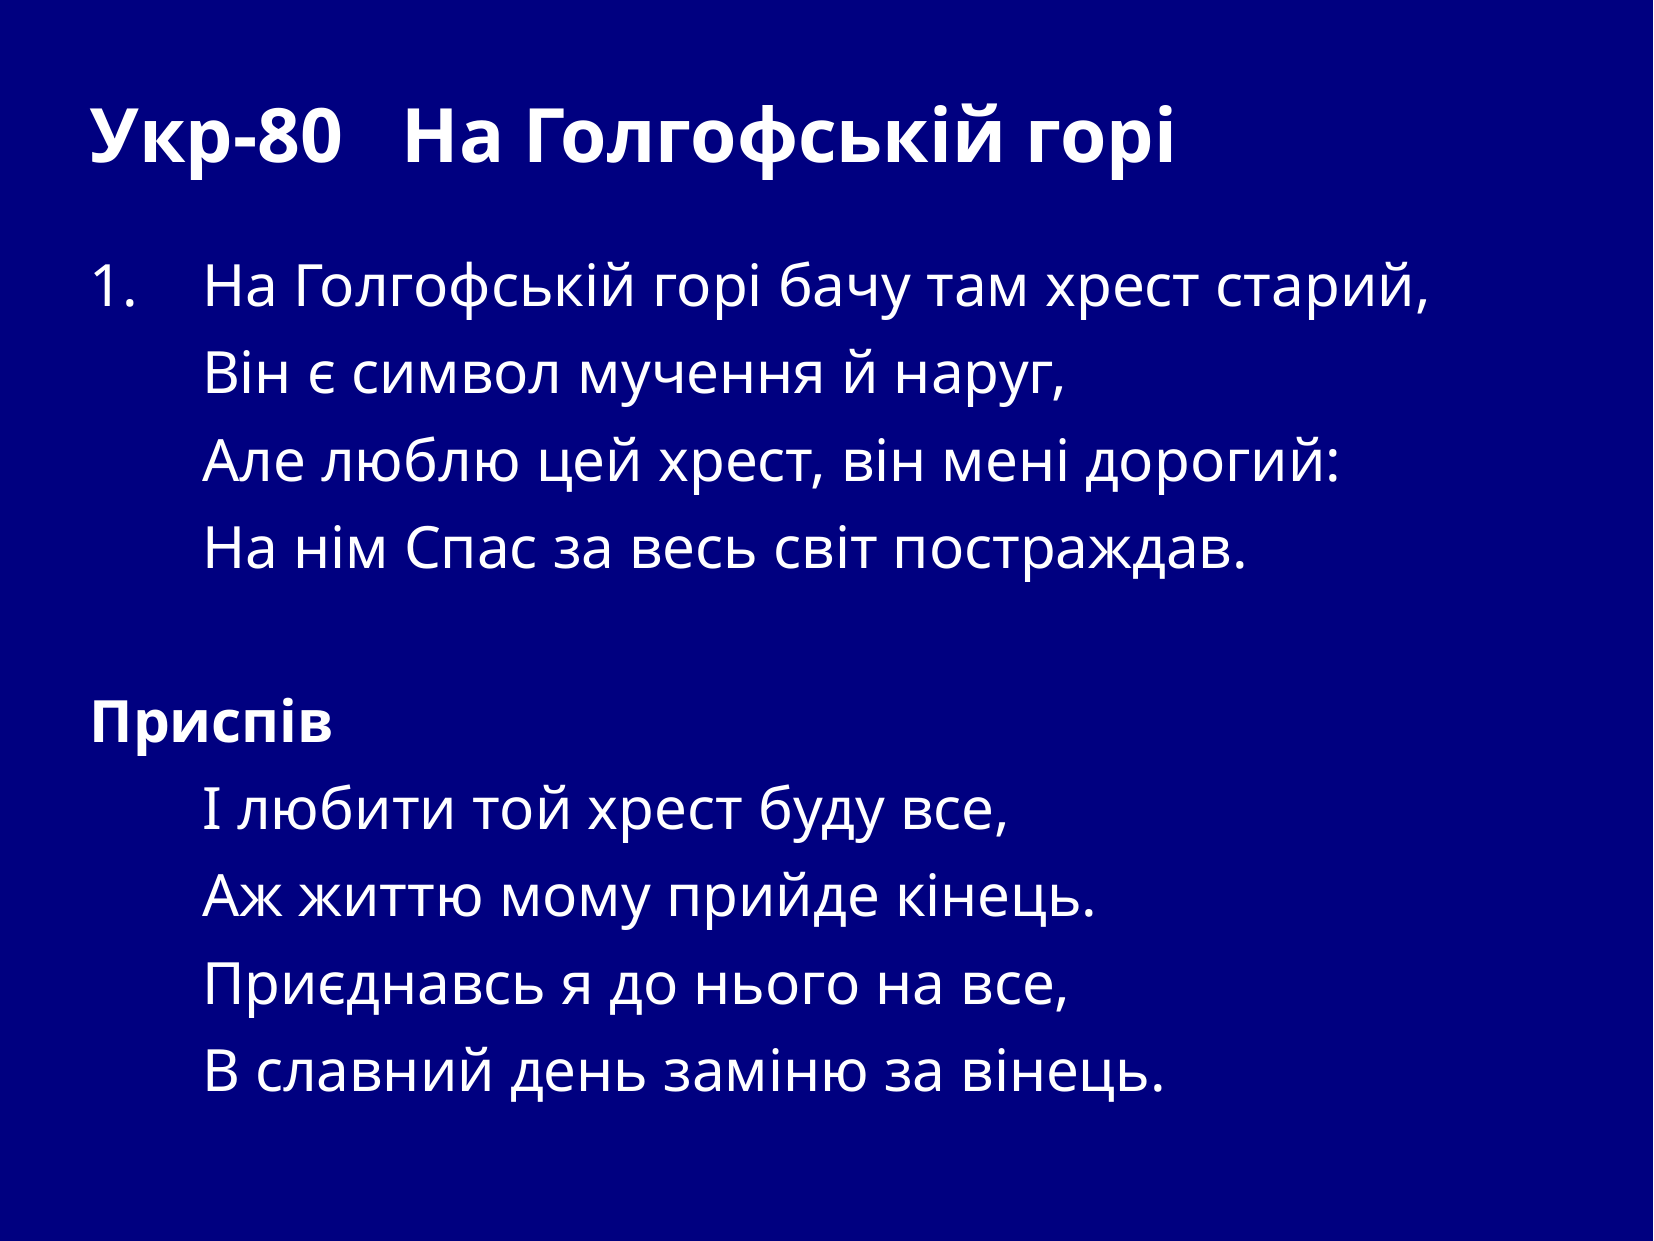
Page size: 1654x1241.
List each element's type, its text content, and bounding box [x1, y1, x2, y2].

text_box 1. На Голгофській горі бачу там хрест старий, Він є символ мучення й наруг, Але люблю цей хрест, він мені дорогий: На нім Спас за весь світ постраждав. Приспів І любити той хрест буду все, Аж життю мому прийде кінець. Приєднавсь я до нього на все, В славний день заміню за вінець. [75, 188, 1576, 1163]
text_box Укр-80 На Голгофській горі [75, 75, 1576, 188]
